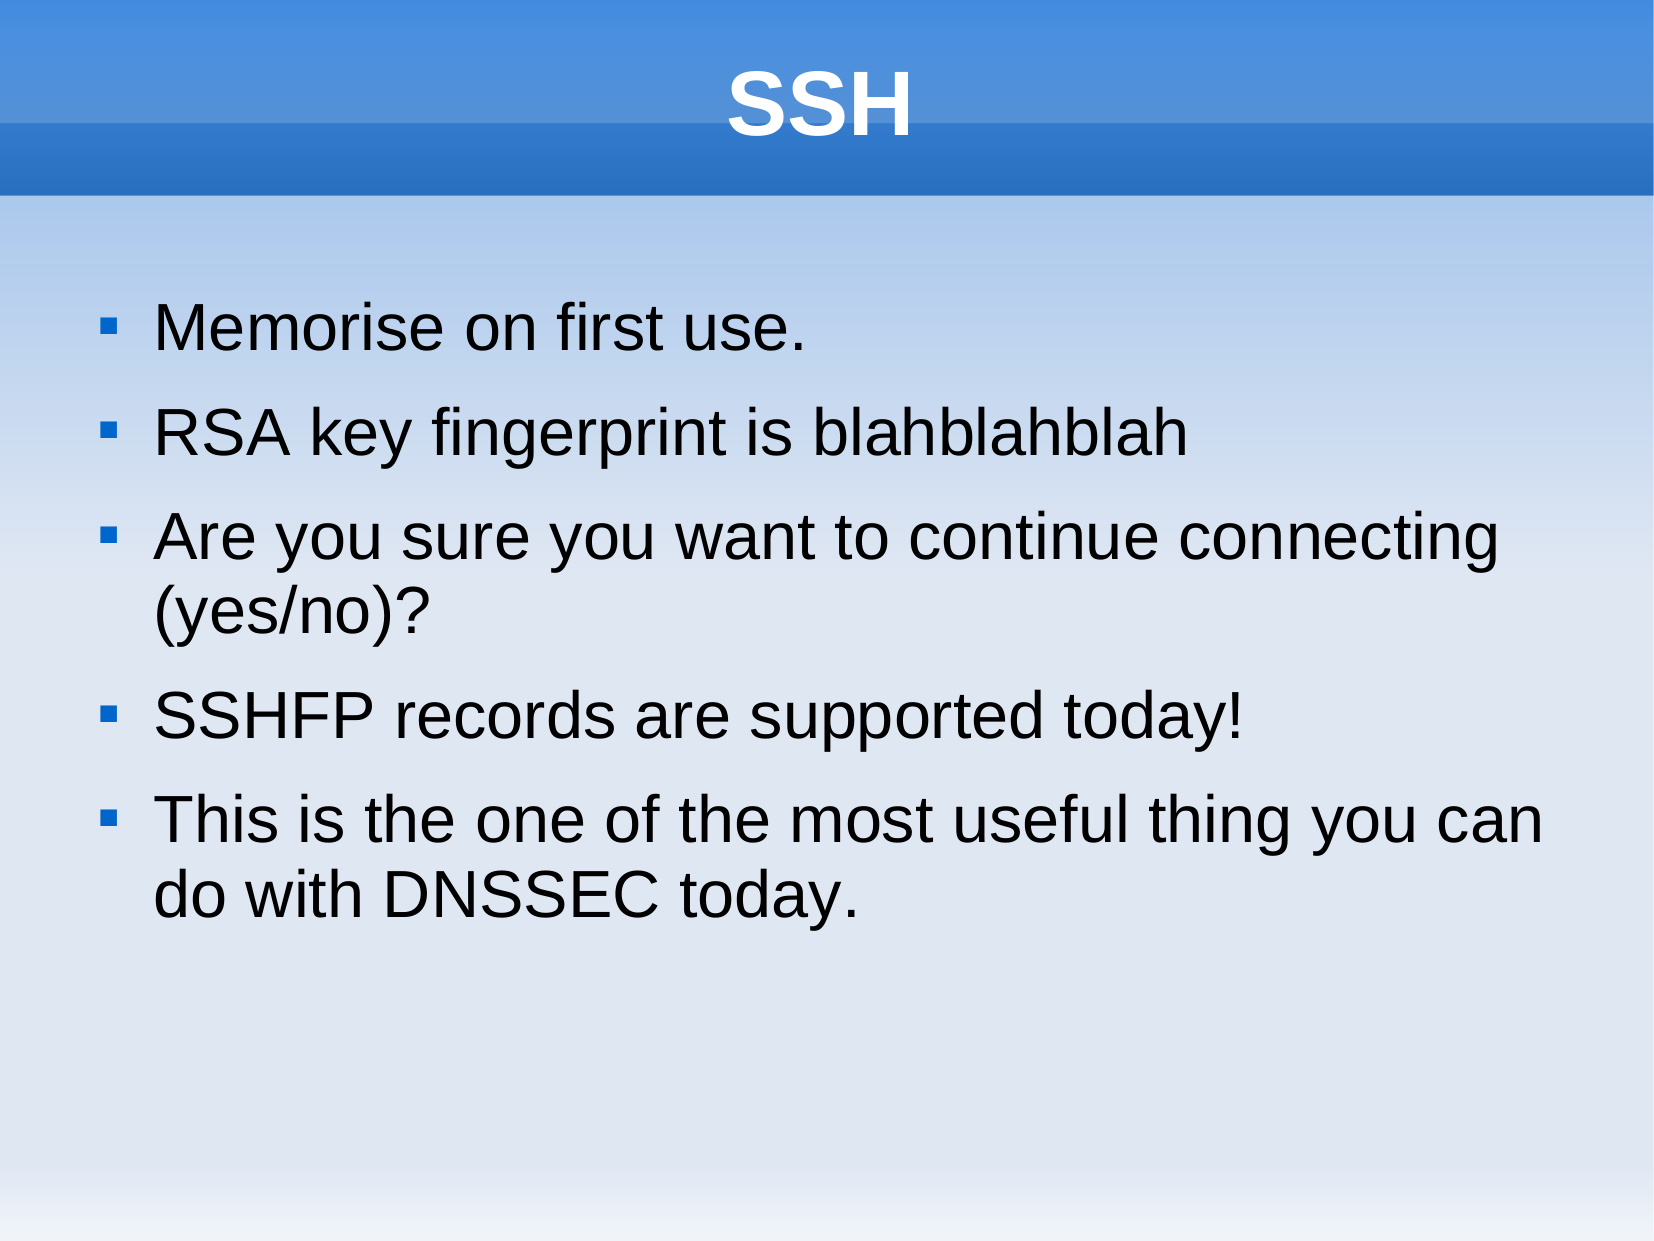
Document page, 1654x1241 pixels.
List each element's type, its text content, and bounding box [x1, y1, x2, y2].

title SSH [76, 7, 1565, 200]
list Memorise on first use. RSA key fingerprint is blahblahblah Are you sure you want to continue connecting (yes/no)? SSHFP records are supported today! This is the one of the most useful thing you can do with DNSSEC today. [82, 290, 1571, 1094]
picture [0, 0, 1654, 1241]
